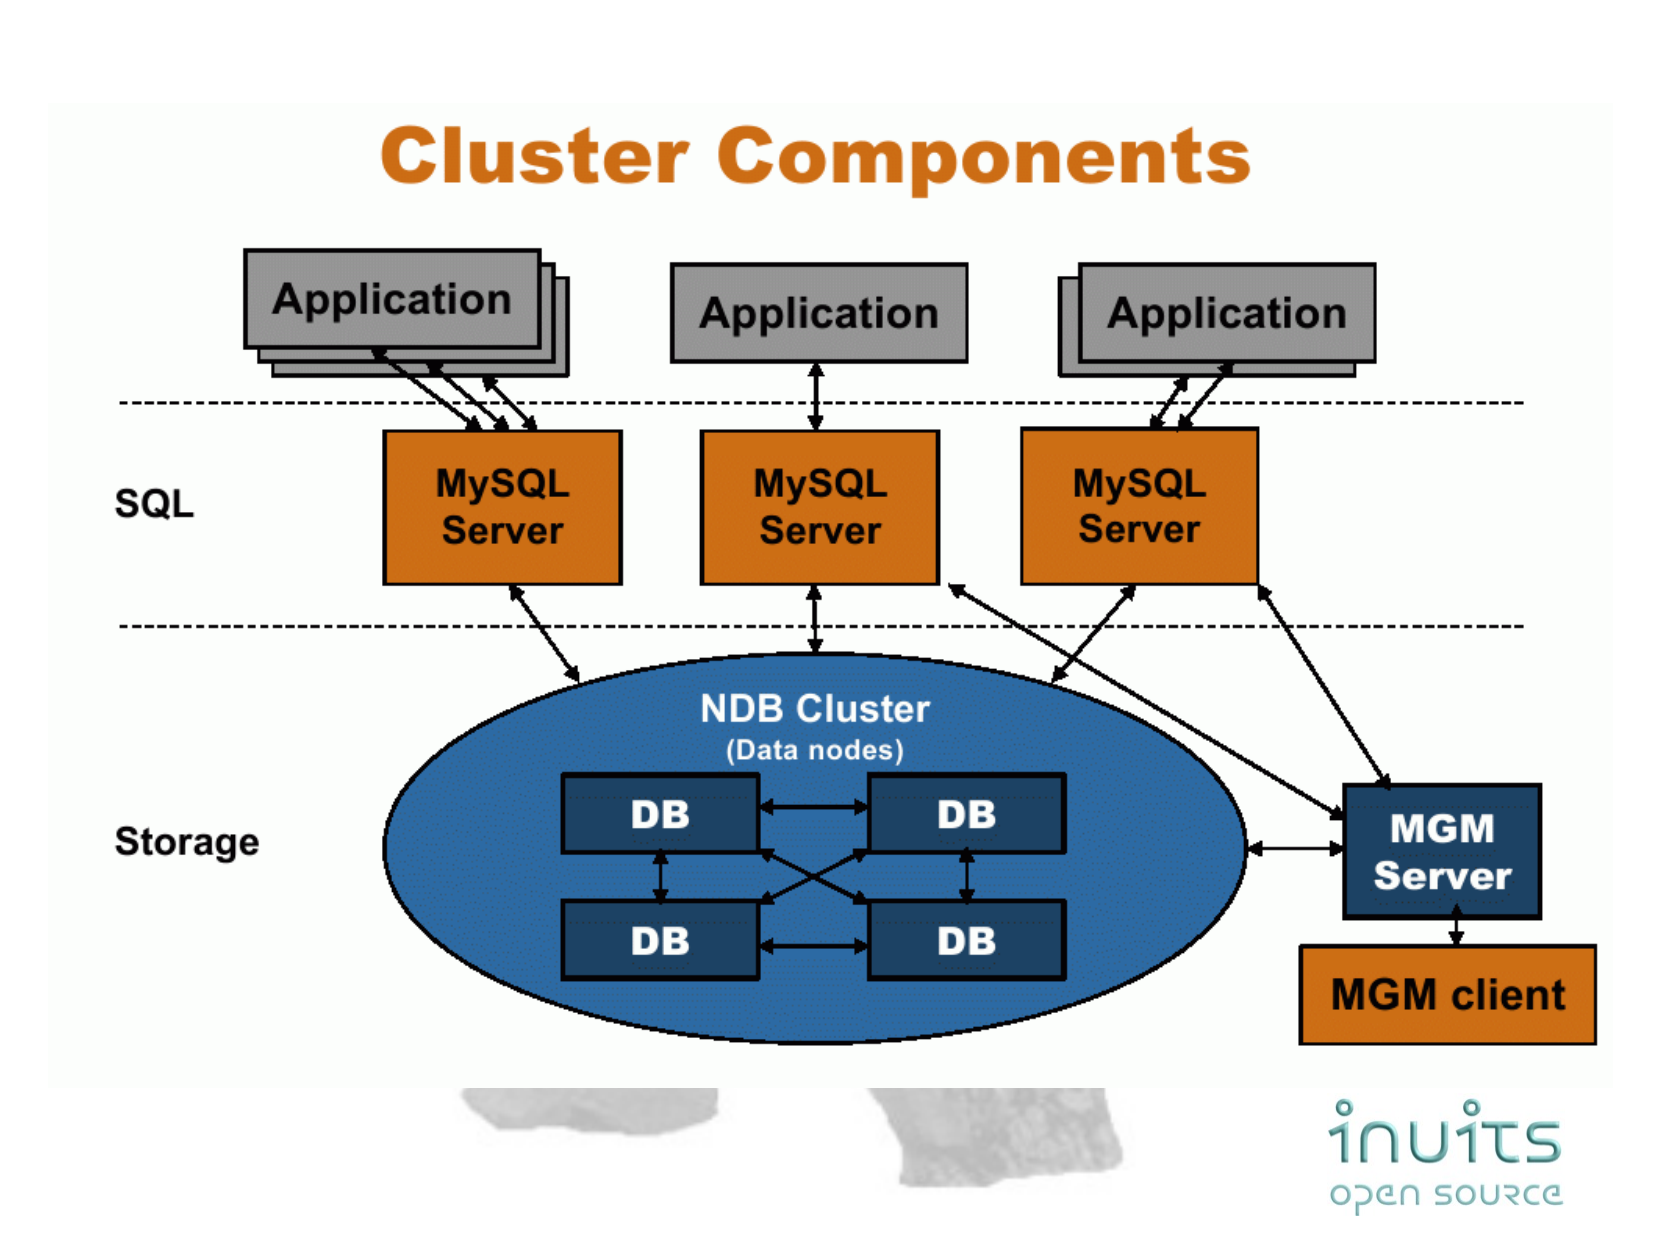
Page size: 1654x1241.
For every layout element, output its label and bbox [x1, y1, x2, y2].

picture [1327, 1093, 1565, 1216]
picture [48, 103, 1613, 1241]
